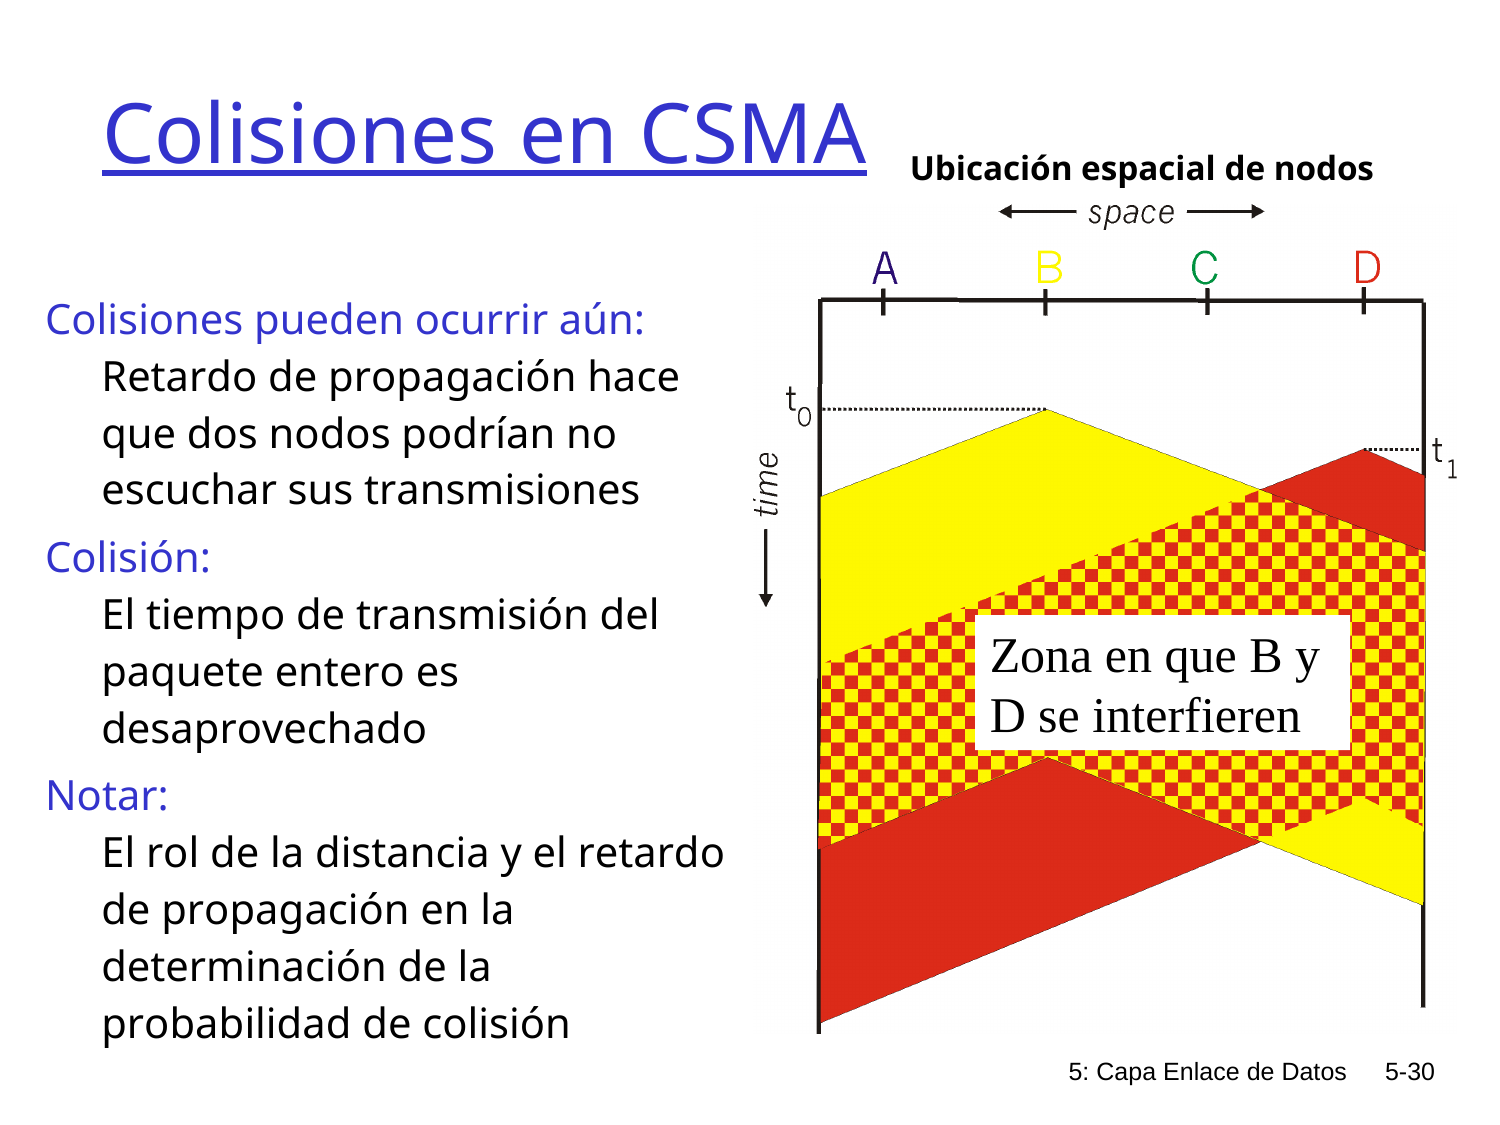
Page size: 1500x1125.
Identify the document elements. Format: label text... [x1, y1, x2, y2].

text_box Ubicación espacial de nodos [894, 139, 1443, 195]
picture [753, 204, 1457, 1034]
list Colisiones pueden ocurrir aún: Retardo de propagación hace que dos nodos podrían no escuchar sus transmisiones Colisión: El tiempo de transmisión del paquete entero es desaprovechado Notar: El rol de la distancia y el retardo de propagación en la determinación de la probabilidad de colisión [30, 281, 751, 1076]
text_box Zona en que B y D se interfieren [975, 615, 1351, 751]
title Colisiones en CSMA [87, 37, 1363, 225]
